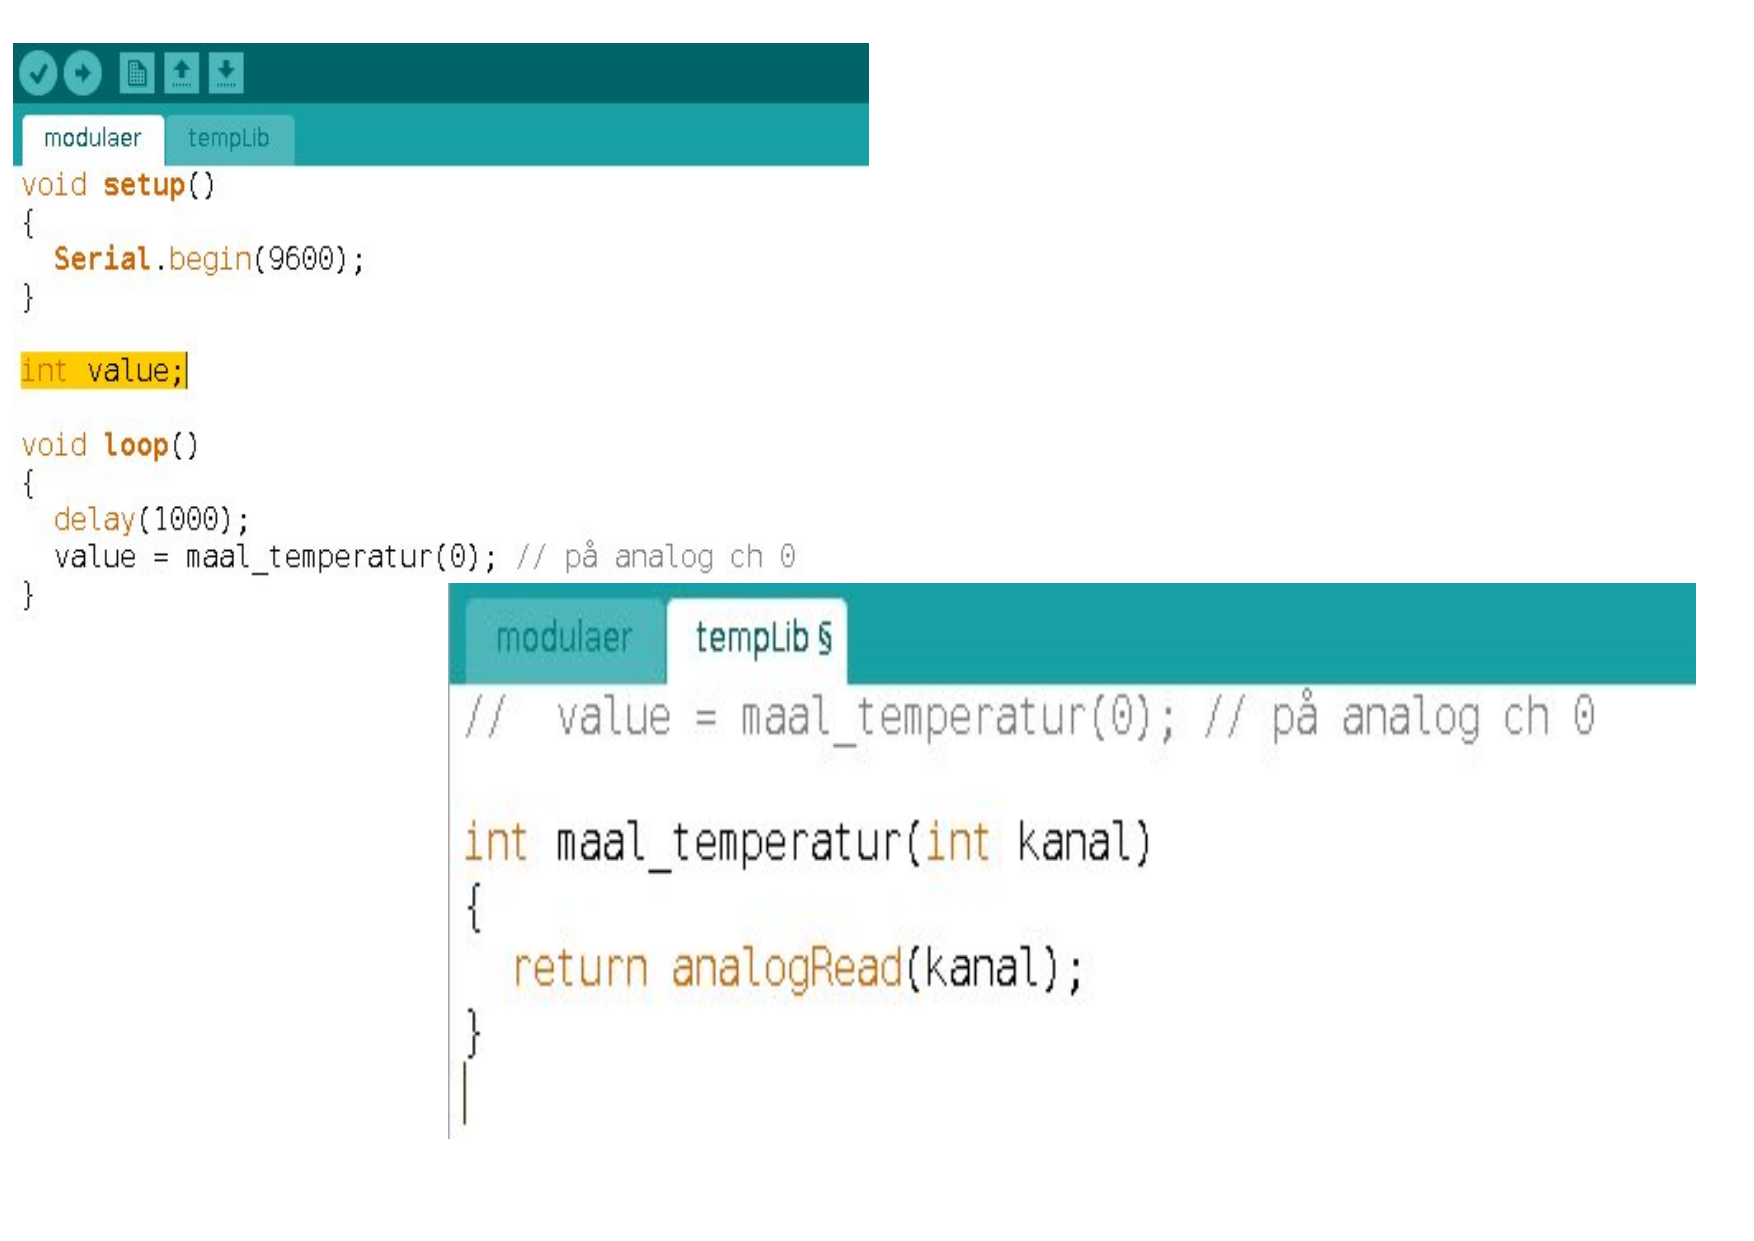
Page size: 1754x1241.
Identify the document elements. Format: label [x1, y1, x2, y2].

picture [13, 43, 1696, 1139]
